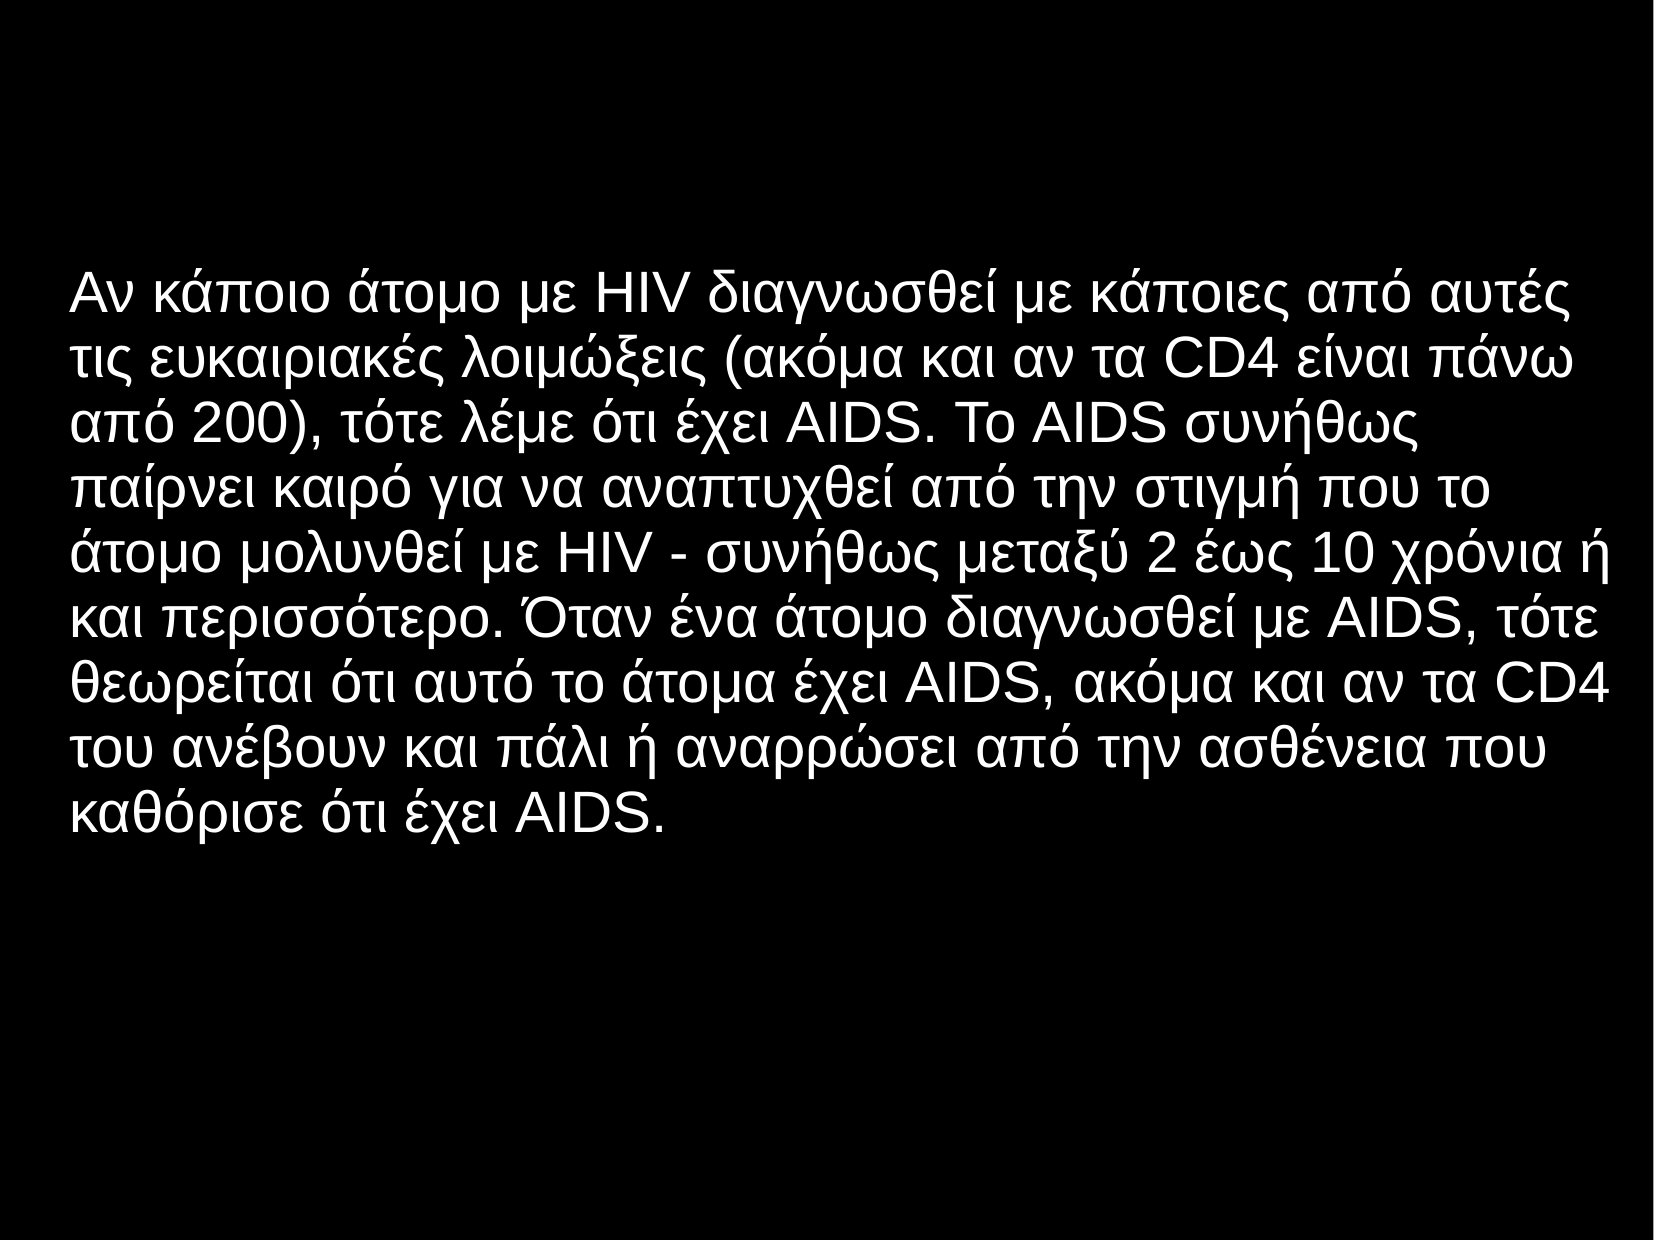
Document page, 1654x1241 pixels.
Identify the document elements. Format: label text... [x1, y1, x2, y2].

text_box Αν κάποιο άτομο με HIV διαγνωσθεί με κάποιες από αυτές τις ευκαιριακές λοιμώξεις (ακόμα και αν τα CD4 είναι πάνω από 200), τότε λέμε ότι έχει AIDS. Το AIDS συνήθως παίρνει καιρό για να αναπτυχθεί από την στιγμή που το άτομο μολυνθεί με HIV - συνήθως μεταξύ 2 έως 10 χρόνια ή και περισσότερο. Όταν ένα άτομο διαγνωσθεί με AIDS, τότε θεωρείται ότι αυτό το άτομα έχει AIDS, ακόμα και αν τα CD4 του ανέβουν και πάλι ή αναρρώσει από την ασθένεια που καθόρισε ότι έχει AIDS. [0, 165, 1623, 1241]
